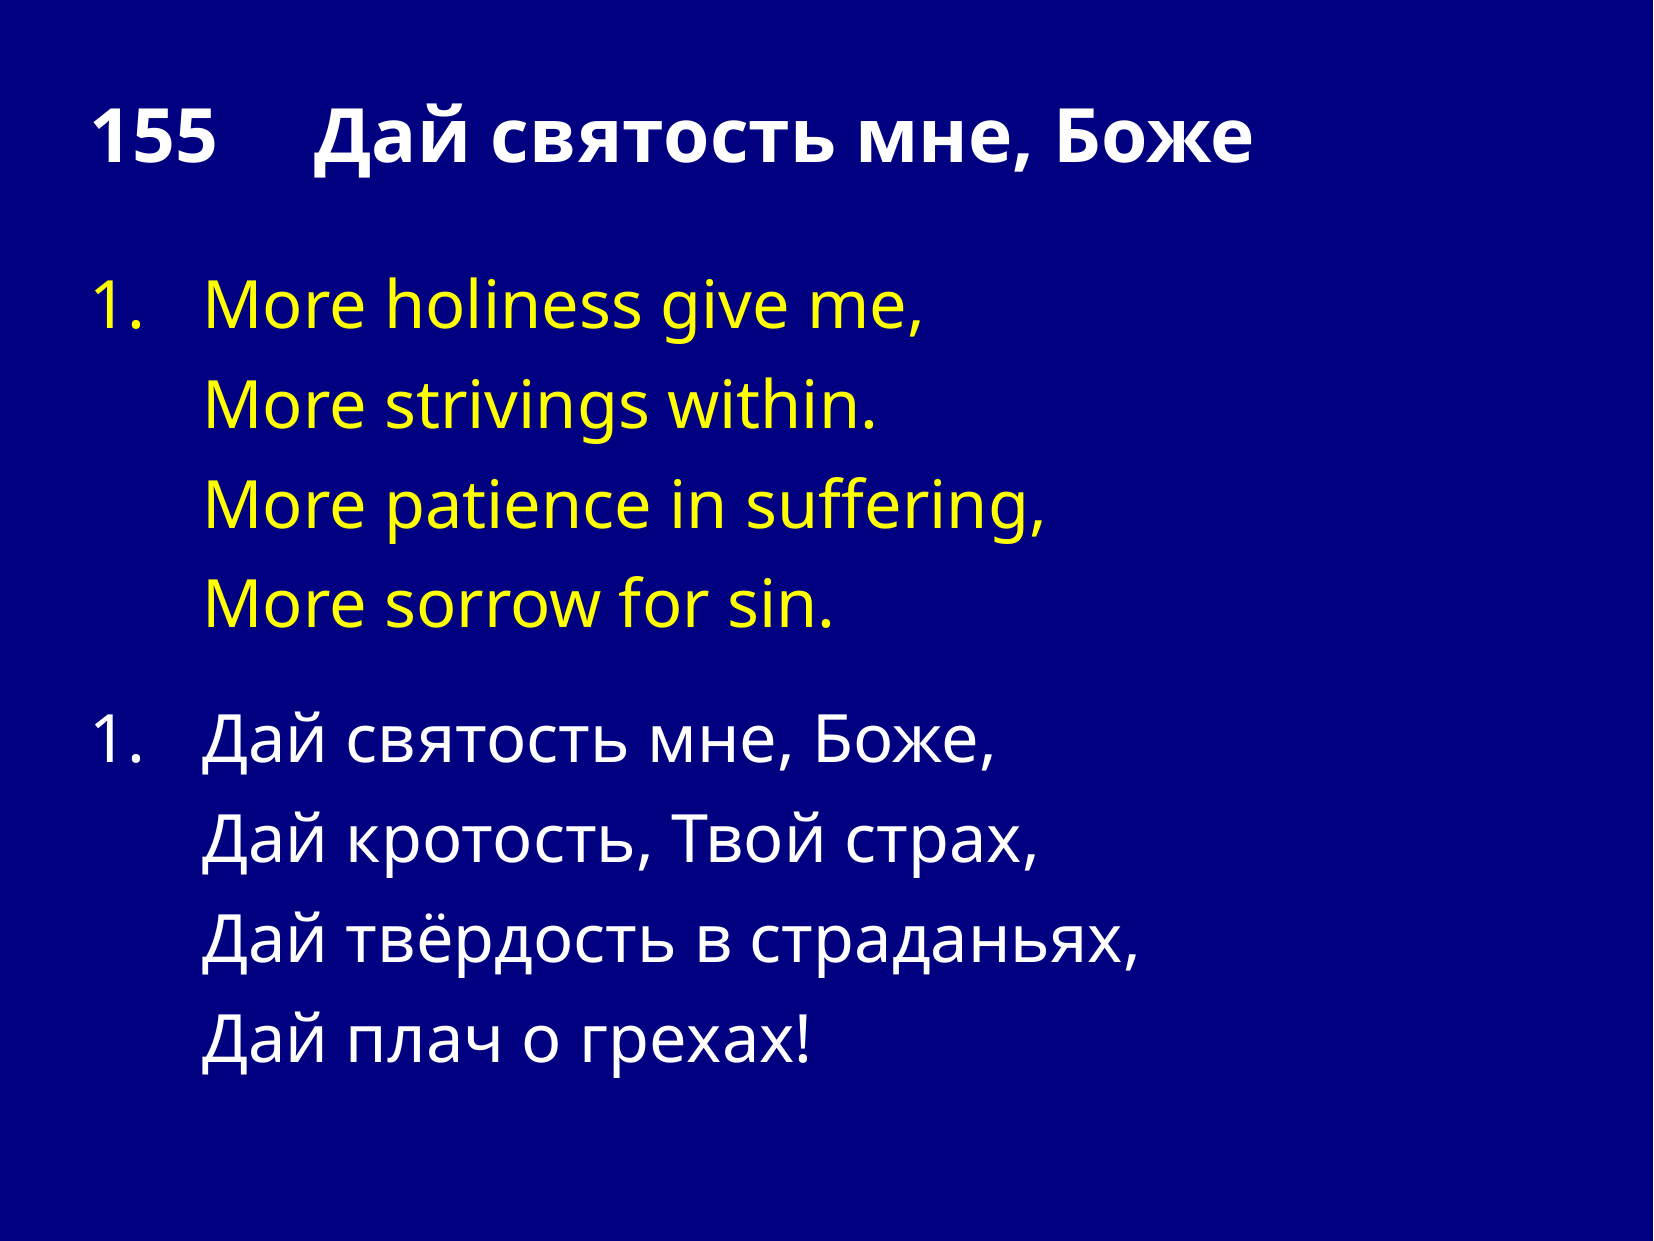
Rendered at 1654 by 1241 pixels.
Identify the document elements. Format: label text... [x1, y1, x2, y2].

text_box 1. More holiness give me, More strivings within. More patience in suffering, More sorrow for sin. [75, 188, 1576, 638]
text_box 155 Дай святость мне, Боже [75, 75, 1576, 188]
text_box 1. Дай святость мне, Боже, Дай кротость, Твой страх, Дай твёрдость в страданьях, Дай плач о грехах! [75, 675, 1576, 1163]
